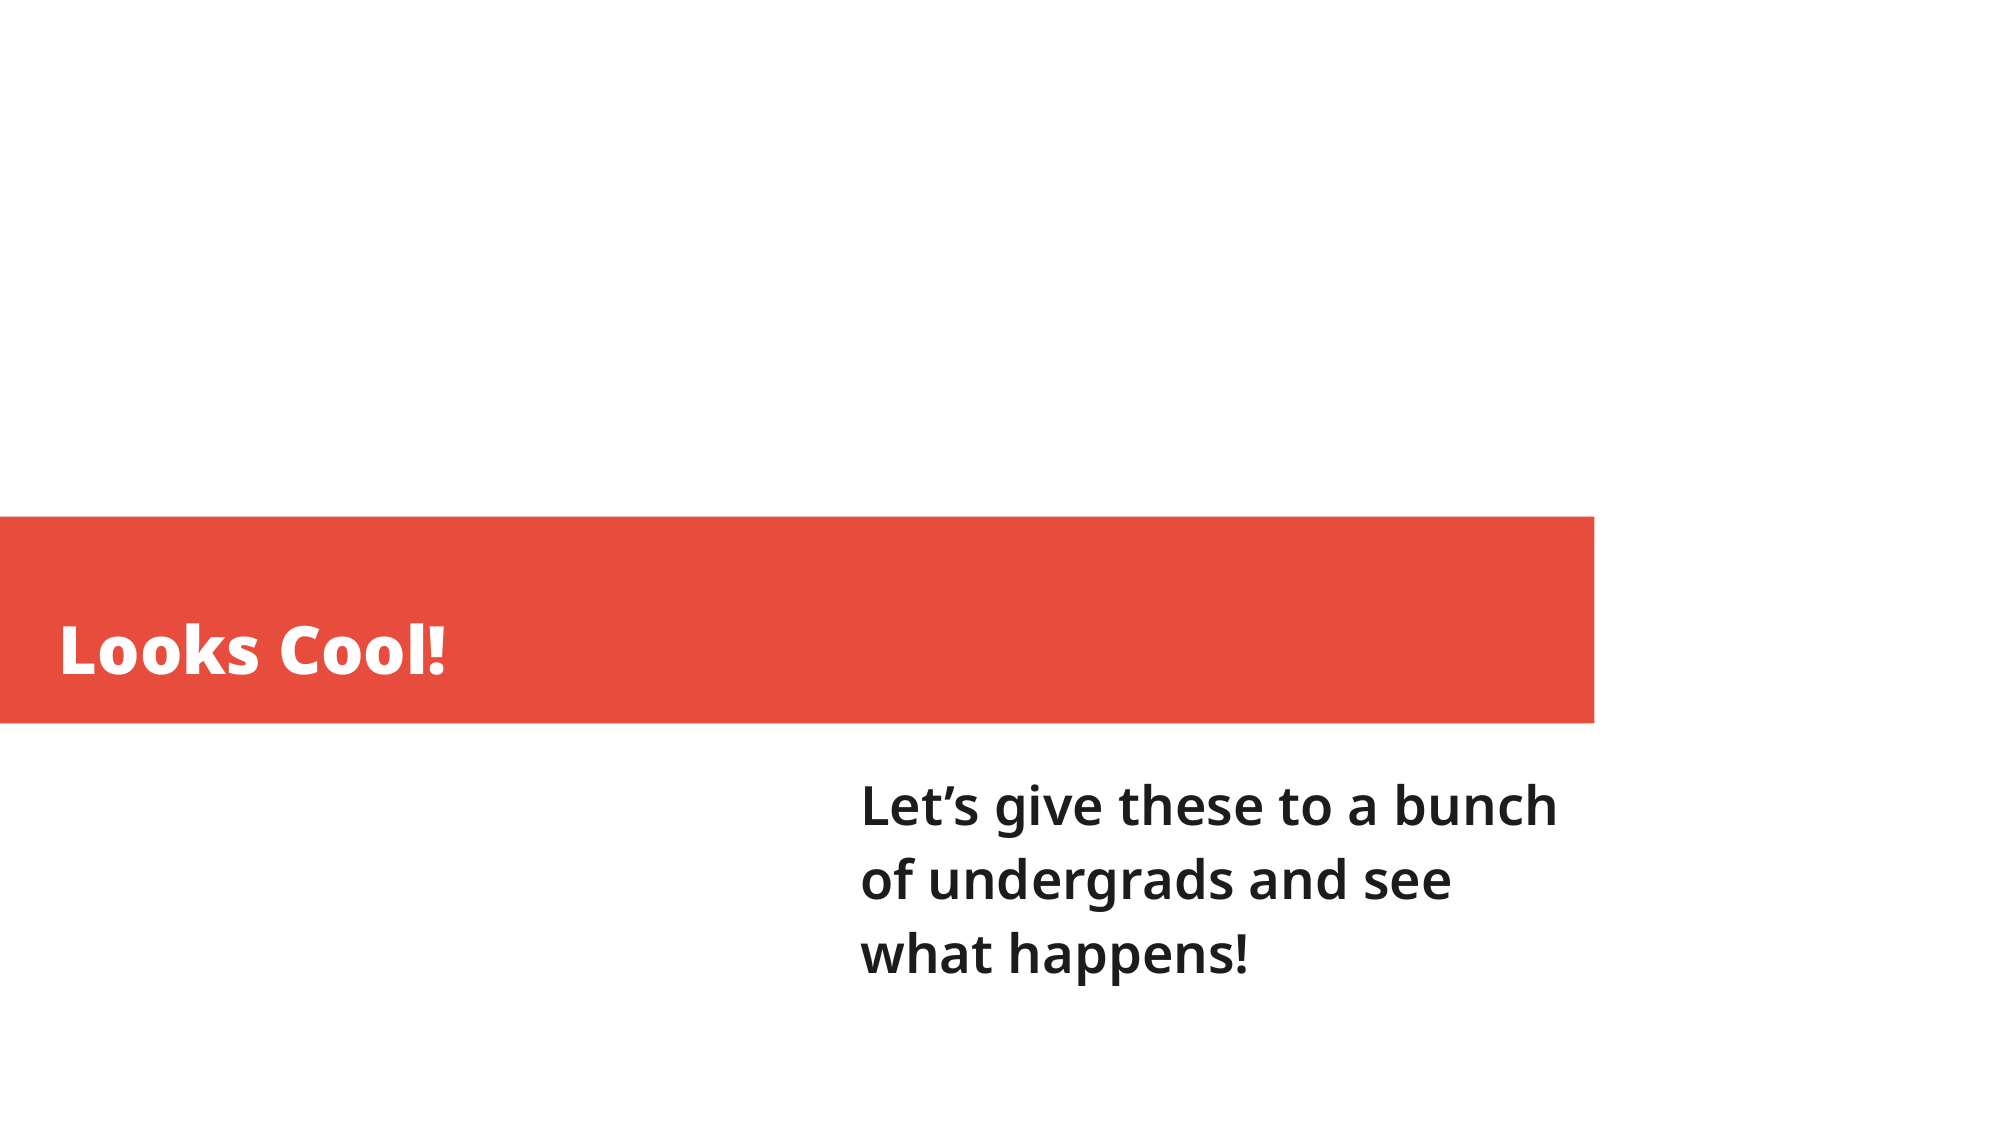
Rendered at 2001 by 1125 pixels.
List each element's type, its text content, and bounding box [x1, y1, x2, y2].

list Let’s give these to a bunch of undergrads and see what happens! [860, 767, 1596, 1125]
title Looks Cool! [59, 546, 1595, 694]
